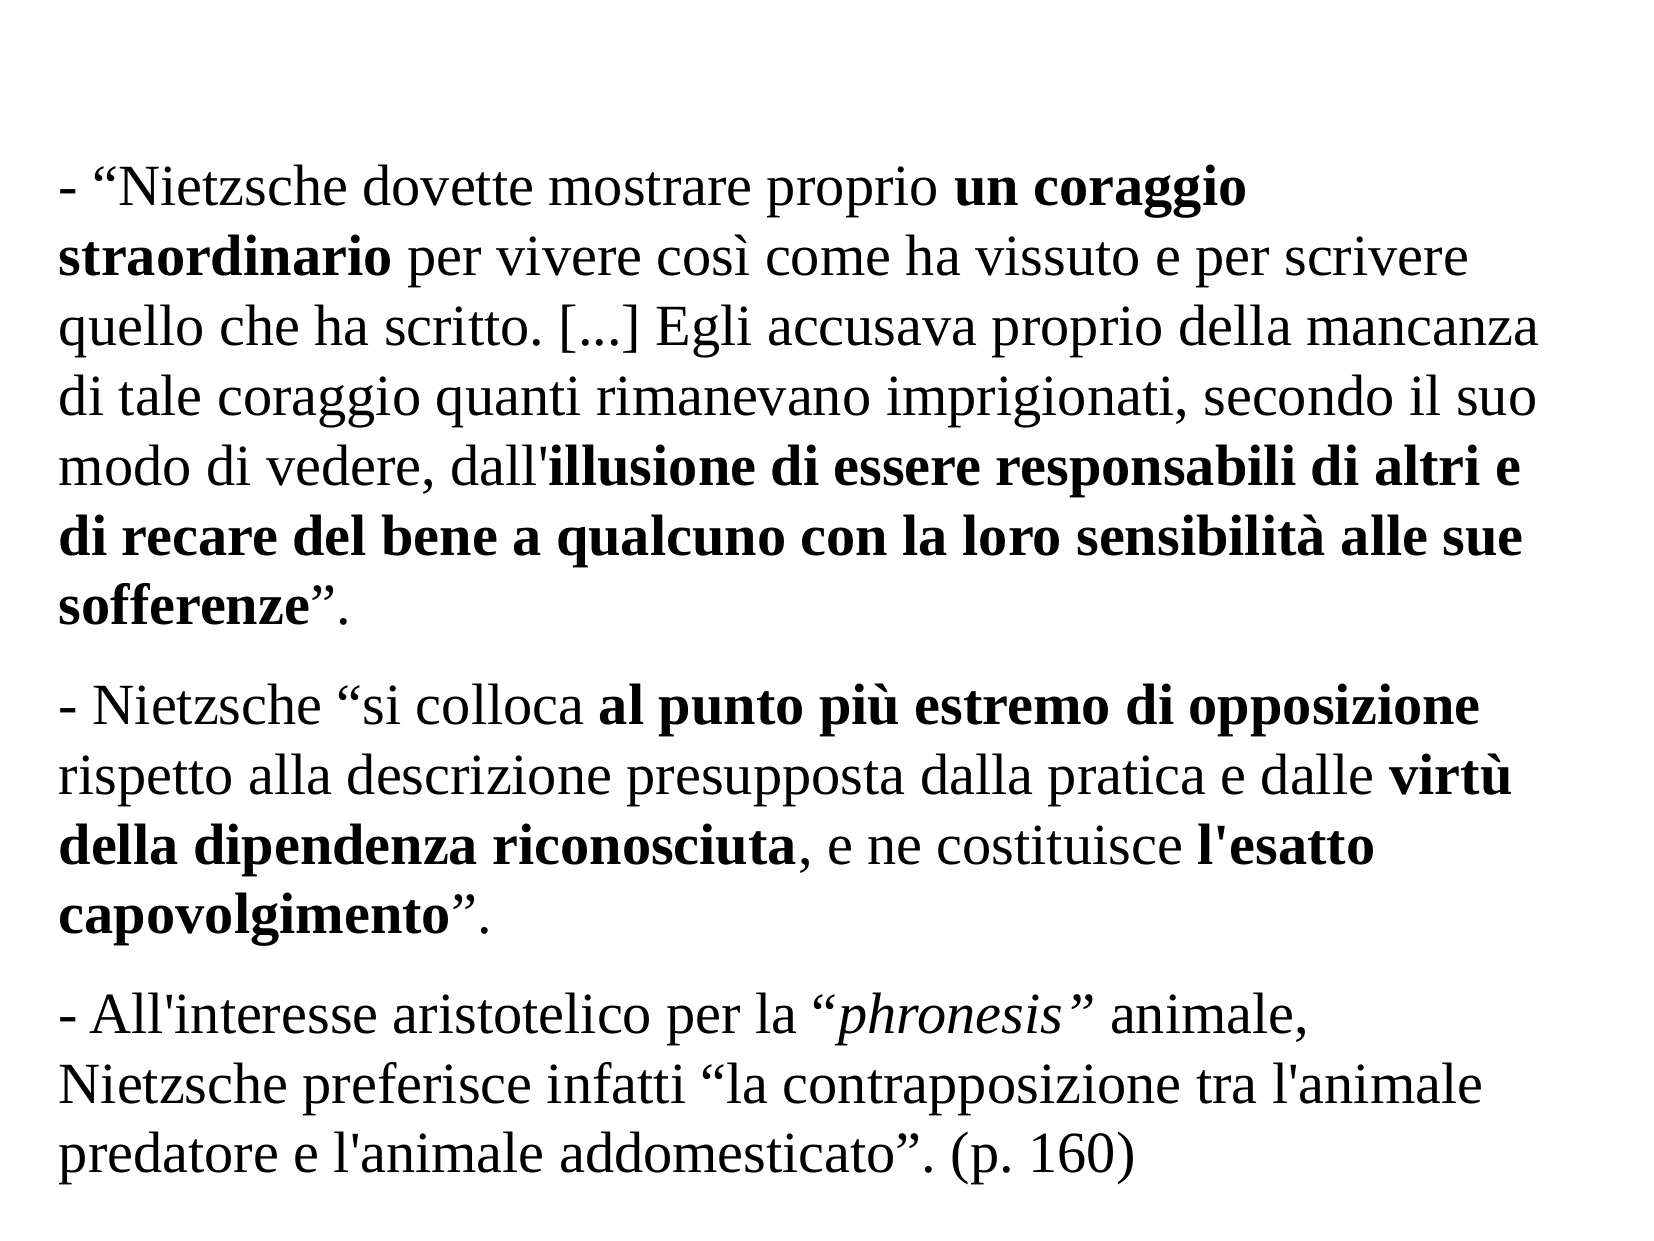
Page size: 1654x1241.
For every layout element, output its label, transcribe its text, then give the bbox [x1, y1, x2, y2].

list - “Nietzsche dovette mostrare proprio un coraggio straordinario per vivere così come ha vissuto e per scrivere quello che ha scritto. [...] Egli accusava proprio della mancanza di tale coraggio quanti rimanevano imprigionati, secondo il suo modo di vedere, dall'illusione di essere responsabili di altri e di recare del bene a qualcuno con la loro sensibilità alle sue sofferenze”. - Nietzsche “si colloca al punto più estremo di opposizione rispetto alla descrizione presupposta dalla pratica e dalle virtù della dipendenza riconosciuta, e ne costituisce l'esatto capovolgimento”. - All'interesse aristotelico per la “phronesis” animale, Nietzsche preferisce infatti “la contrapposizione tra l'animale predatore e l'animale addomesticato”. (p. 160) [59, 147, 1548, 1241]
